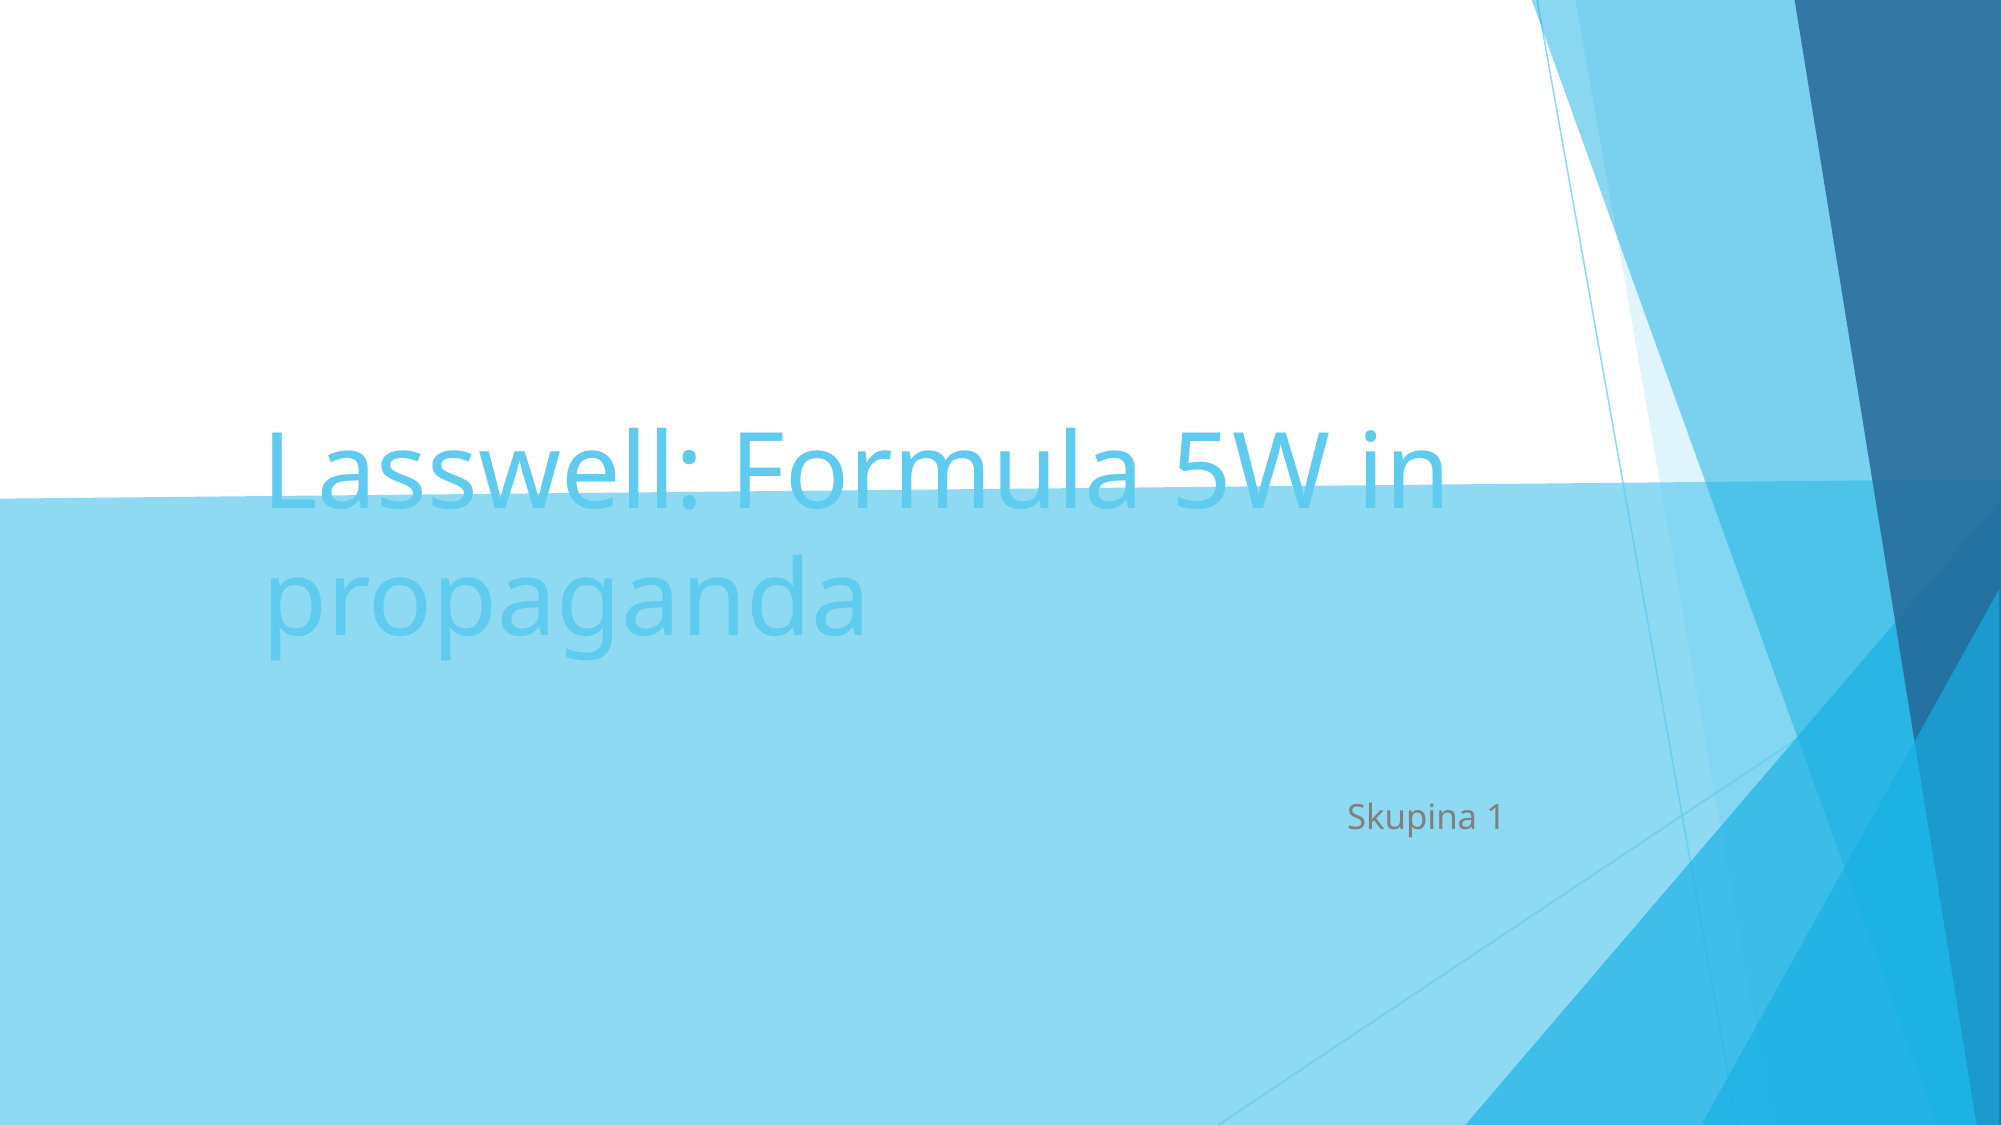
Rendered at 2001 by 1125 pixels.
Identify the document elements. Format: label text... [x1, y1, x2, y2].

title Lasswell: Formula 5W in propaganda [247, 394, 1522, 664]
subtitle Skupina 1 [247, 664, 1522, 845]
